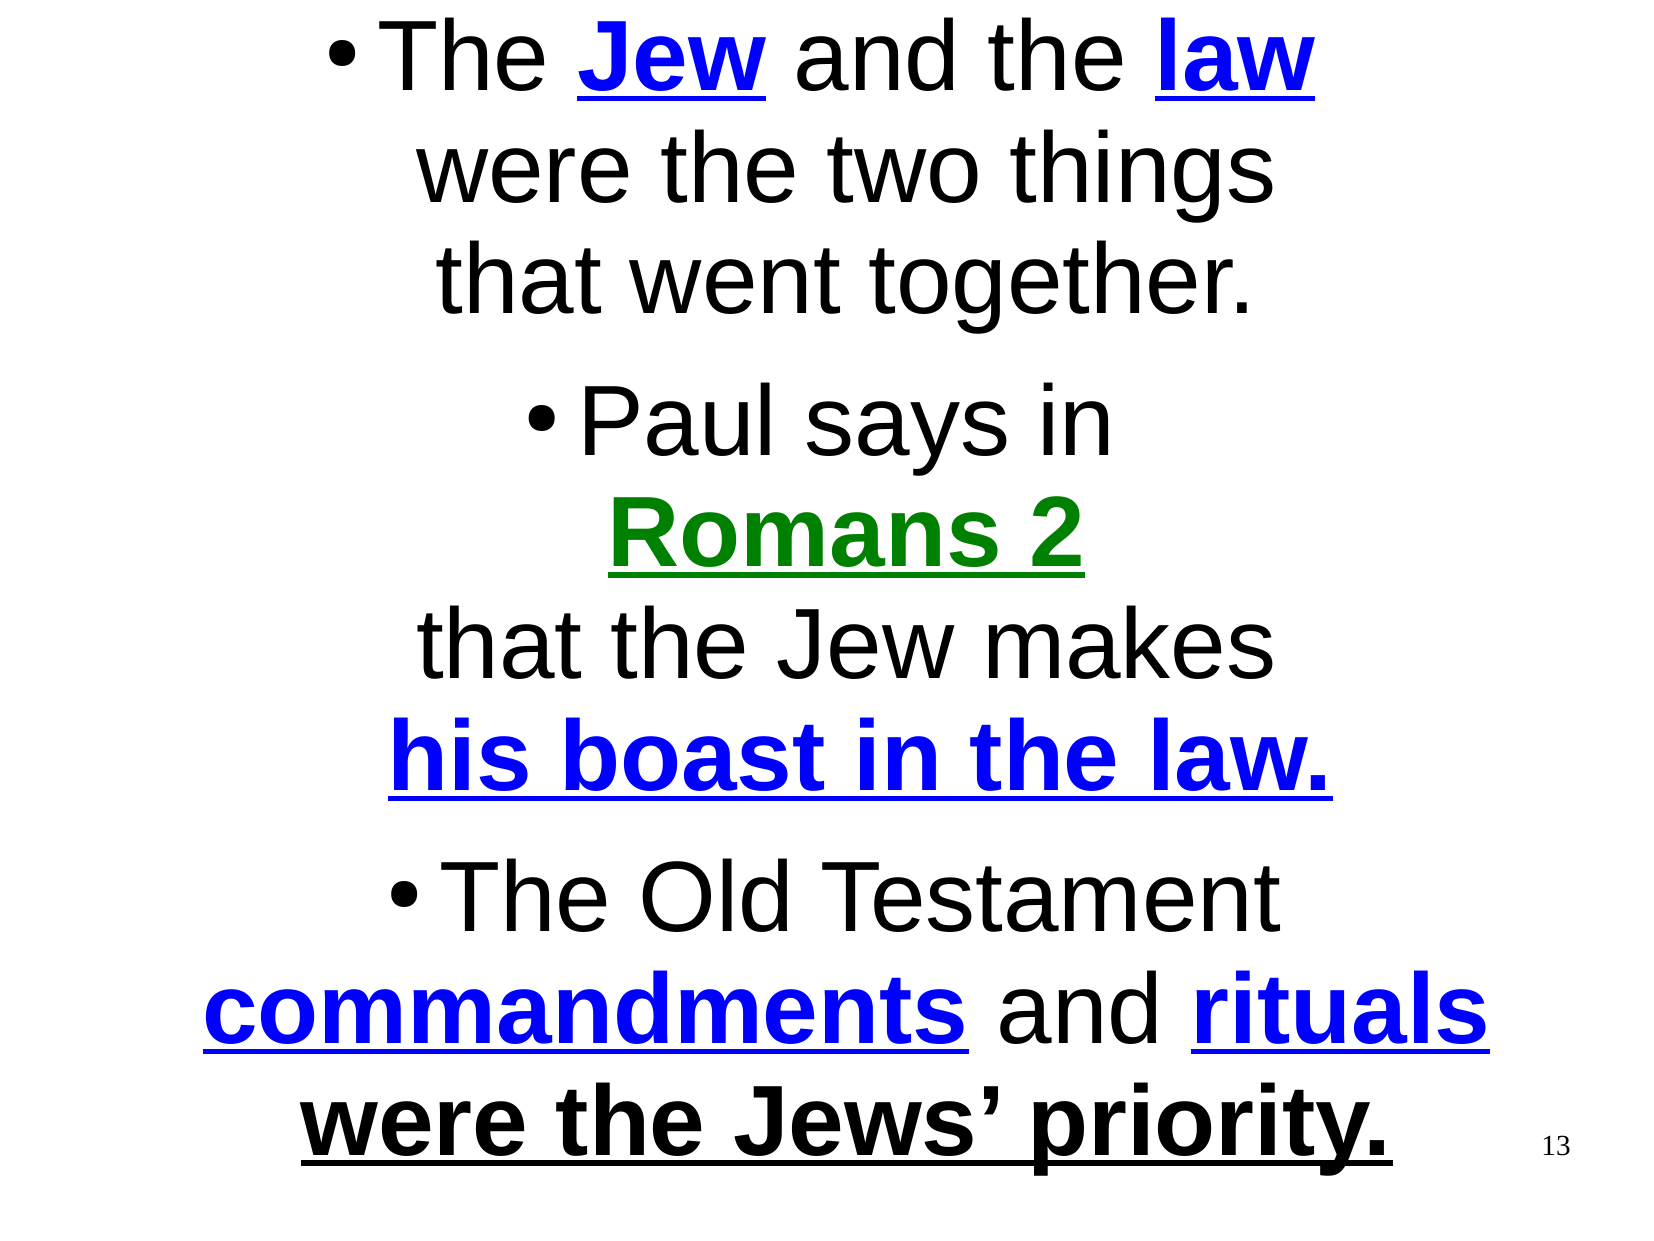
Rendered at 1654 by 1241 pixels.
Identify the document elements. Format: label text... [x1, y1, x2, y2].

list The Jew and the law were the two things that went together. Paul says in Romans 2 that the Jew makes his boast in the law. The Old Testament commandments and rituals were the Jews’ priority. [0, 0, 1651, 1238]
